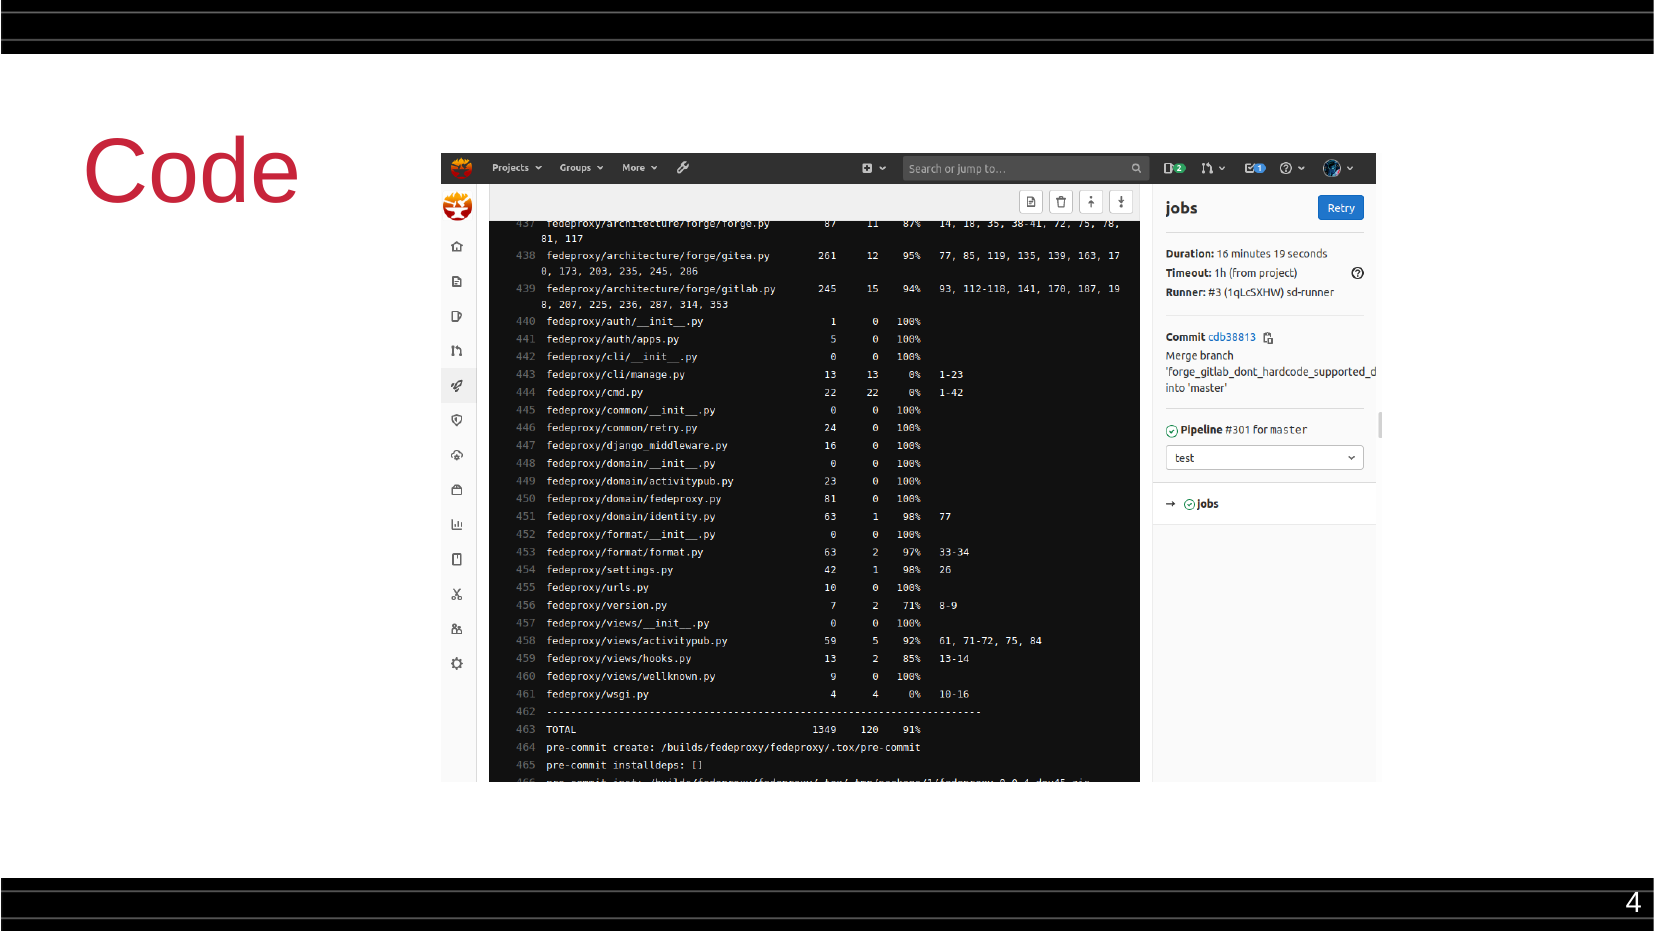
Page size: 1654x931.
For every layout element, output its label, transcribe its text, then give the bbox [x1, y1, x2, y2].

picture [1, 878, 1654, 931]
title Code [82, 92, 1571, 249]
picture [1, 0, 1654, 54]
picture [441, 153, 1382, 783]
